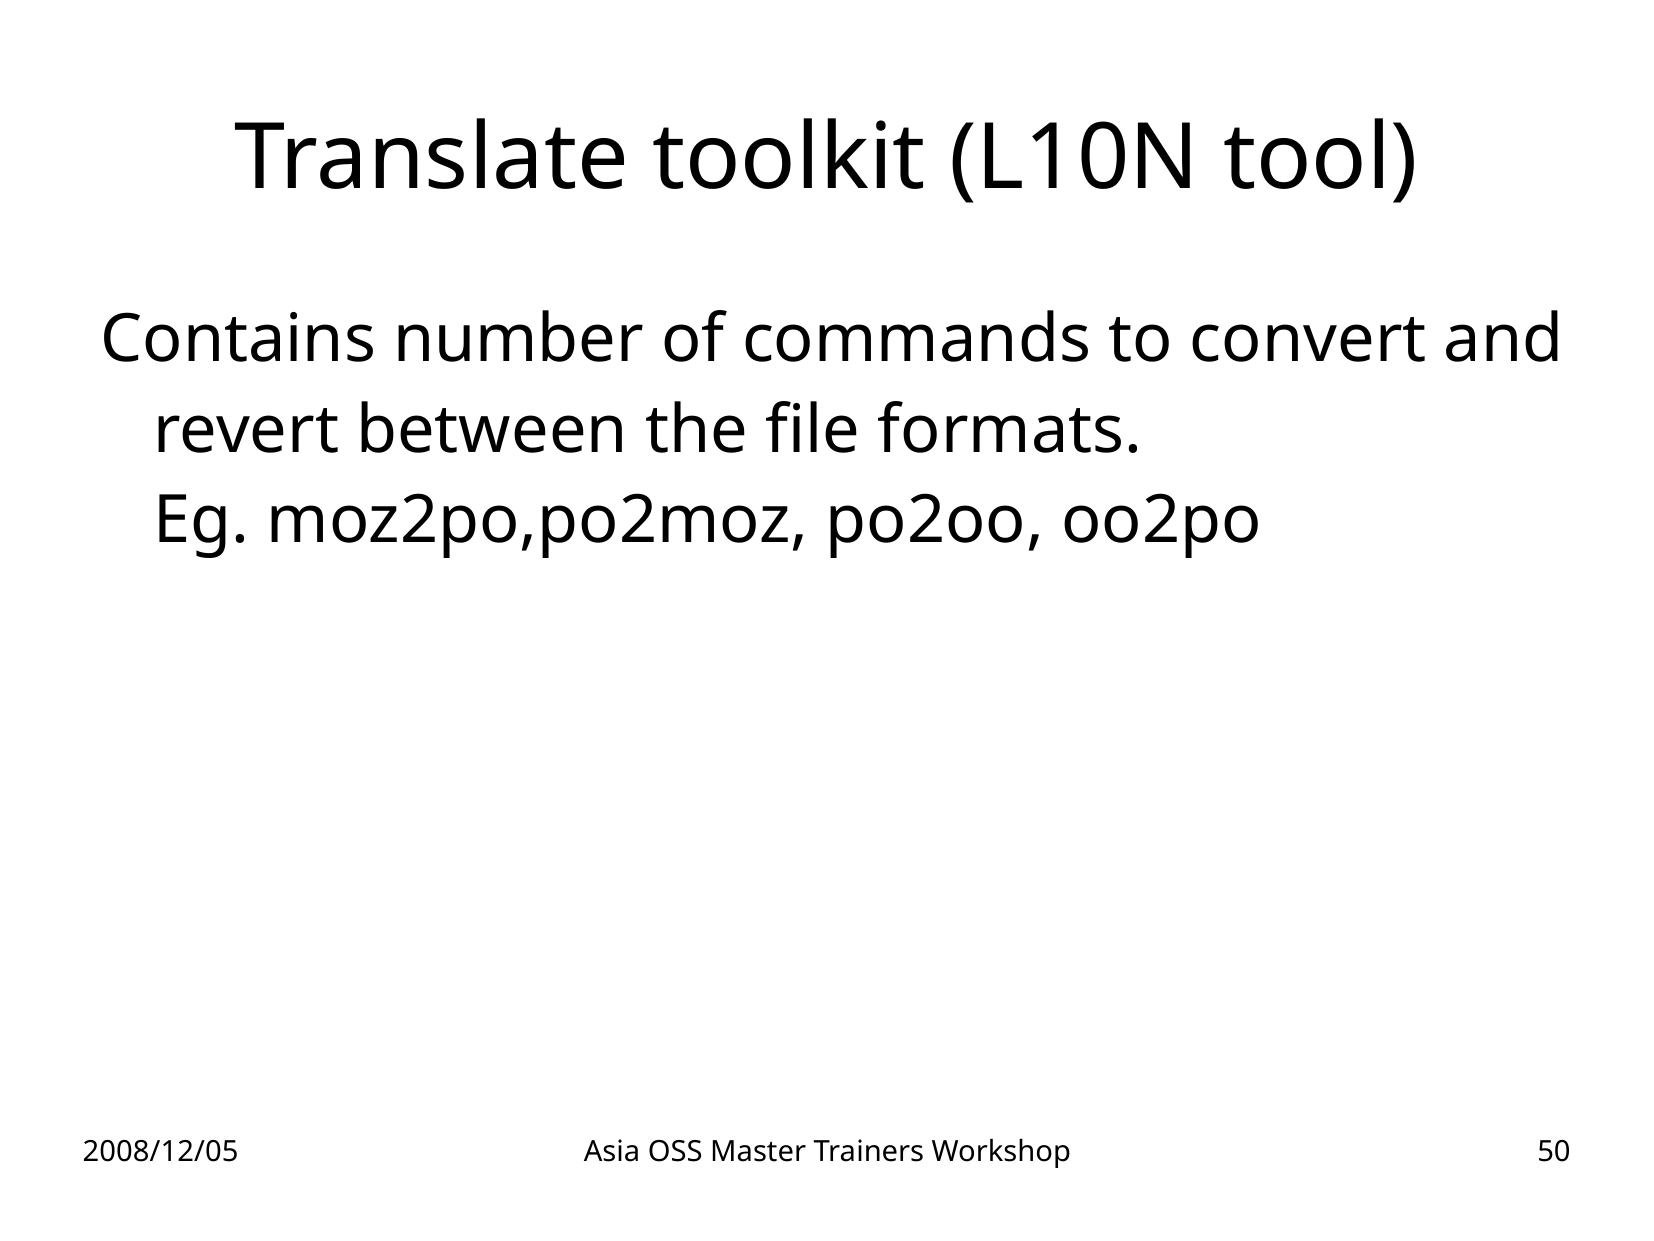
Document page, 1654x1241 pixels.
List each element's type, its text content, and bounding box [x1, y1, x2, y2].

title Translate toolkit (L10N tool) [82, 49, 1571, 257]
list Contains number of commands to convert and revert between the file formats. Eg. moz2po,po2moz, po2oo, oo2po [82, 290, 1571, 1094]
